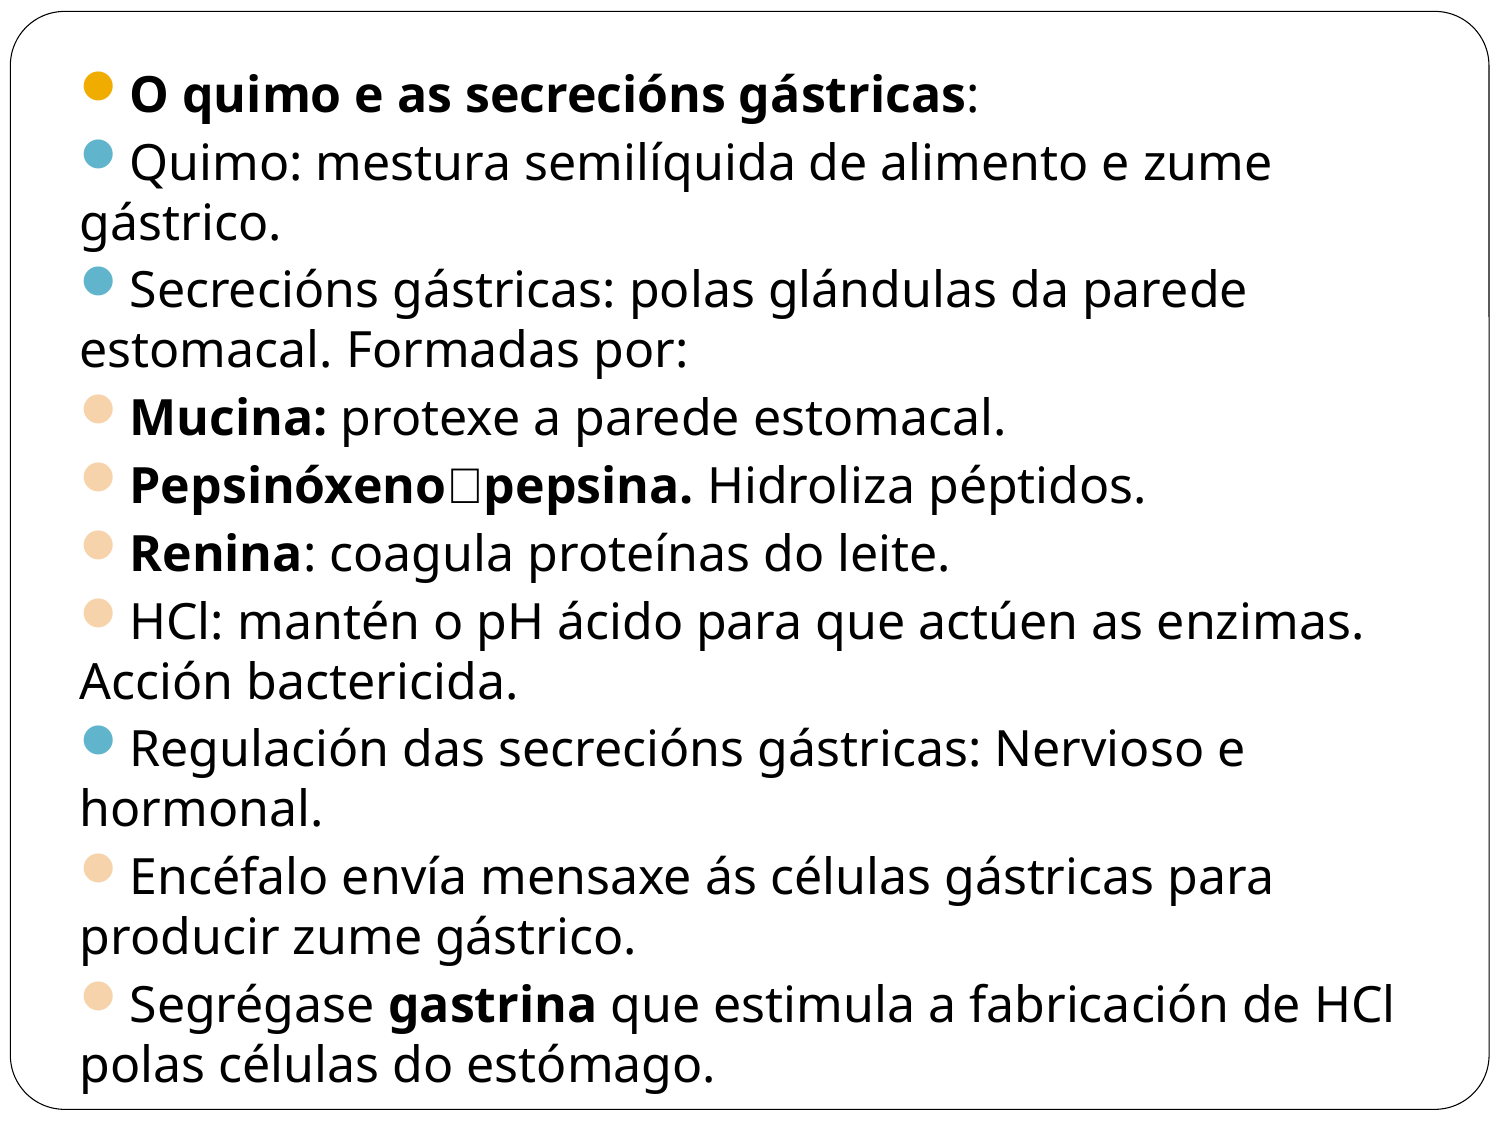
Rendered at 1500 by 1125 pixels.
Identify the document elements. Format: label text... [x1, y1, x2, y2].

text_box O quimo e as secrecións gástricas: Quimo: mestura semilíquida de alimento e zume gástrico. Secrecións gástricas: polas glándulas da parede estomacal. Formadas por: Mucina: protexe a parede estomacal. Pepsinóxenopepsina. Hidroliza péptidos. Renina: coagula proteínas do leite. HCl: mantén o pH ácido para que actúen as enzimas. Acción bactericida. Regulación das secrecións gástricas: Nervioso e hormonal. Encéfalo envía mensaxe ás células gástricas para producir zume gástrico. Segrégase gastrina que estimula a fabricación de HCl polas células do estómago. [64, 54, 1426, 988]
